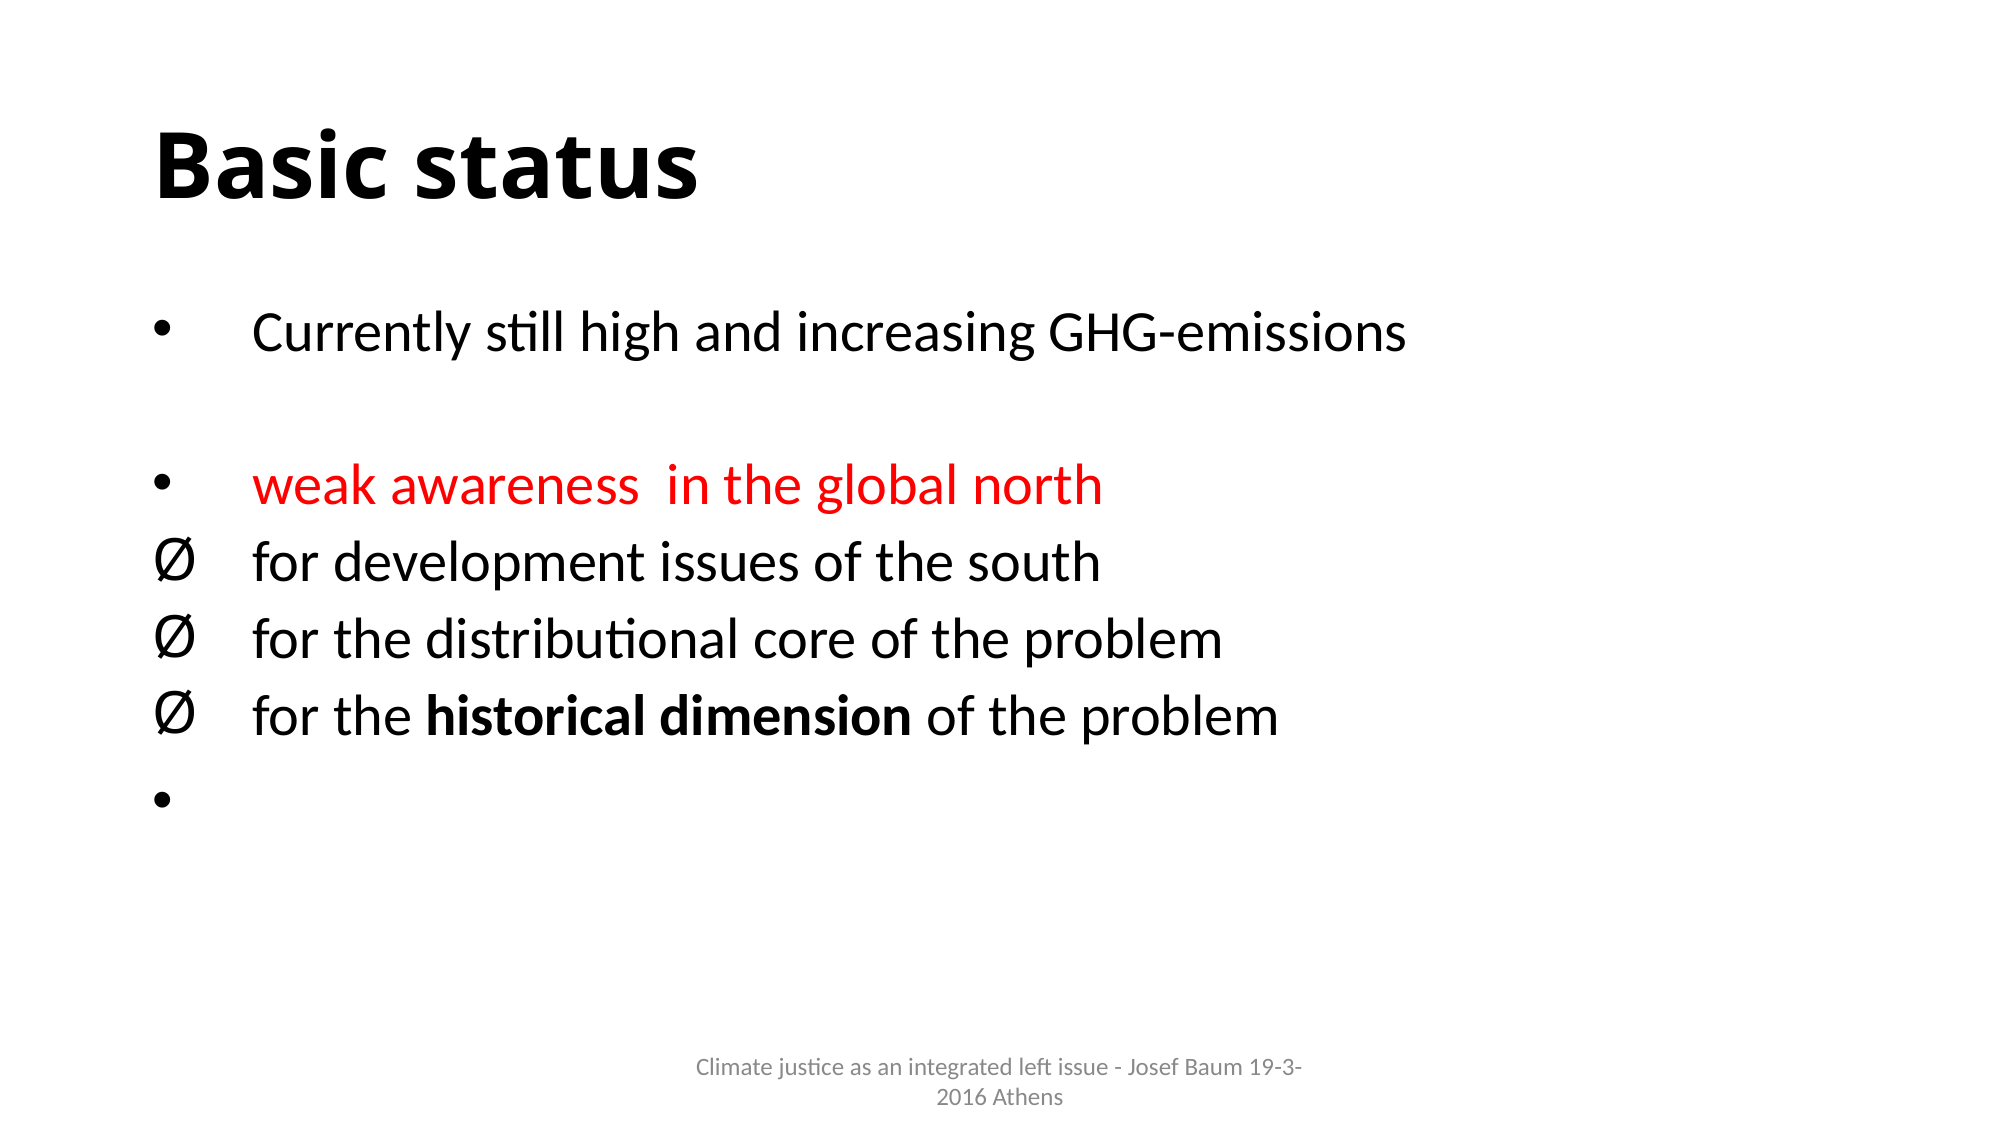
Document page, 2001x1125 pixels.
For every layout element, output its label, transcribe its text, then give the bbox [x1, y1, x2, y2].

title Basic status [137, 59, 1863, 278]
text_box Climate justice as an integrated left issue - Josef Baum 19-3-2016 Athens [662, 1042, 1338, 1103]
list Currently still high and increasing GHG-emissions weak awareness in the global north for development issues of the south for the distributional core of the problem for the historical dimension of the problem [137, 299, 1863, 1014]
